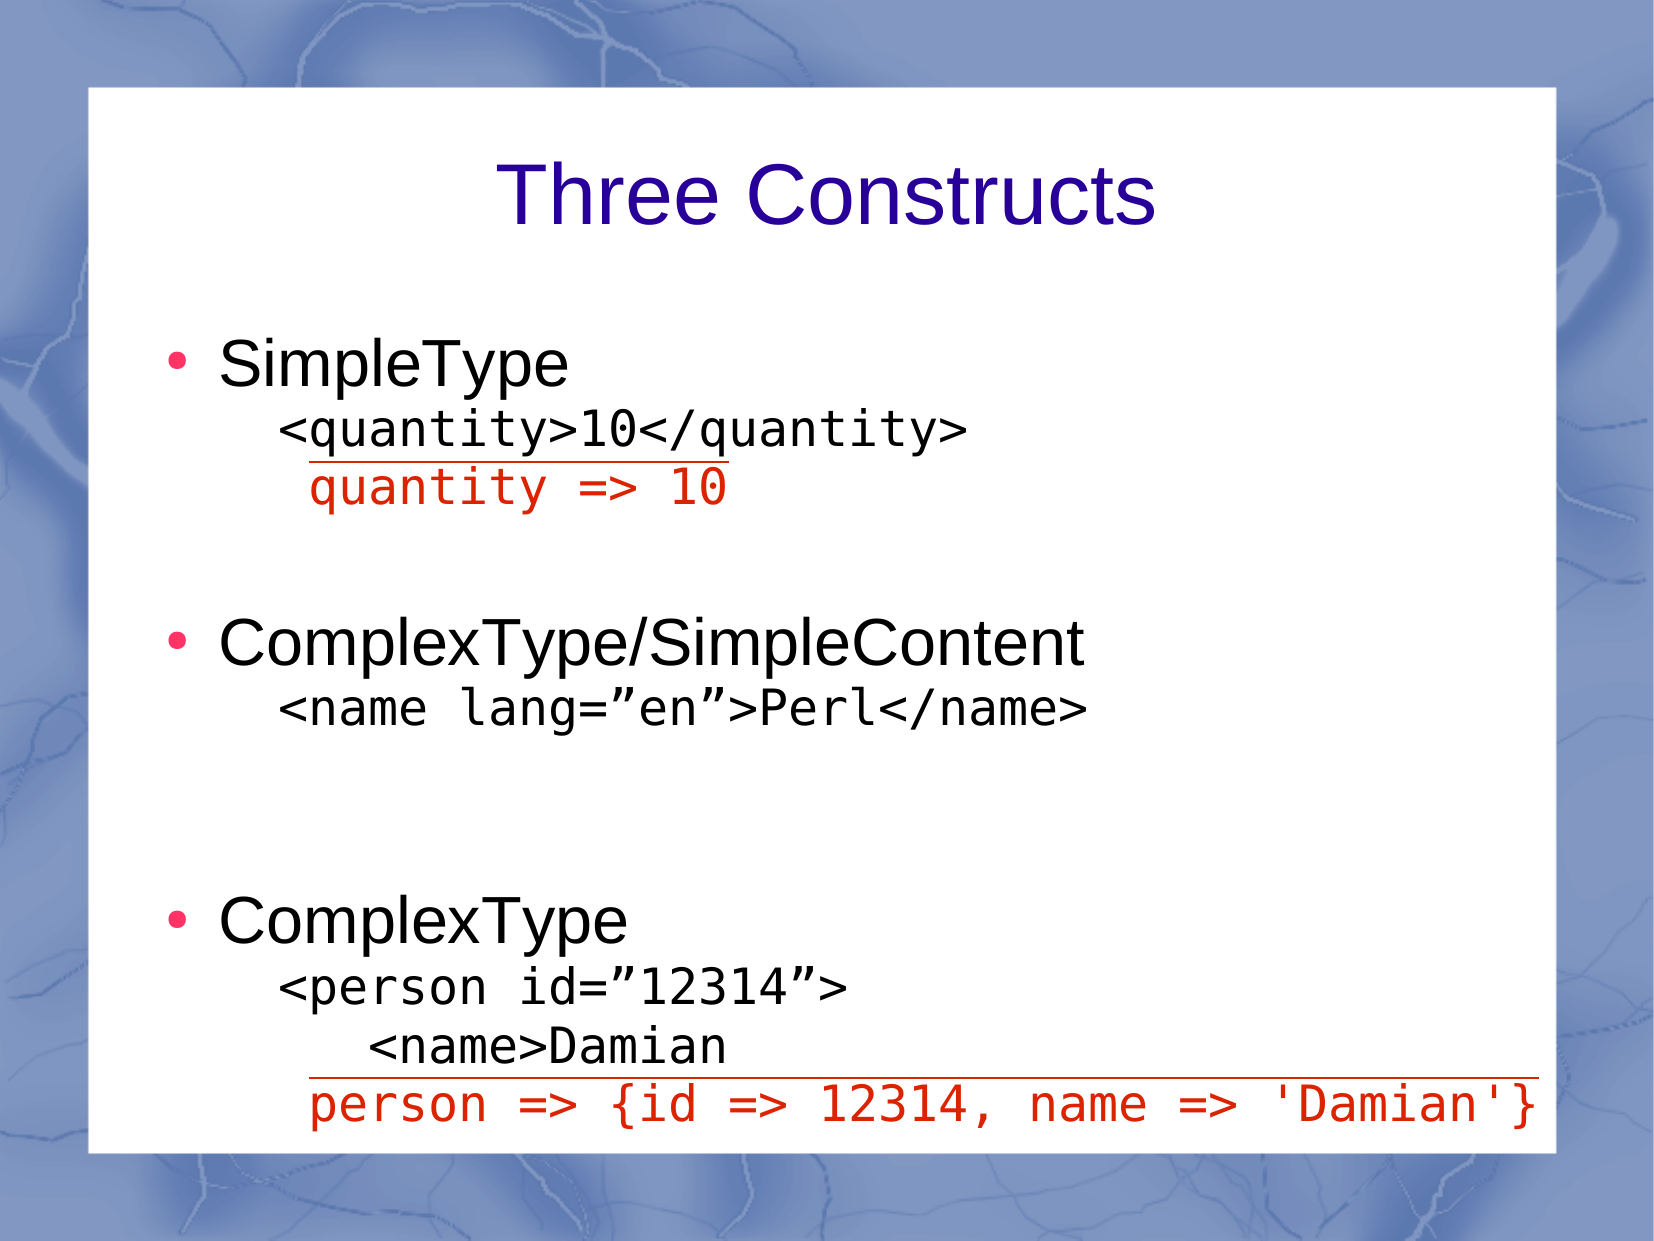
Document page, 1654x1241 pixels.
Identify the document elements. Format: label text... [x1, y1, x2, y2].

list SimpleType <quantity>10</quantity> quantity => 10 ComplexType/SimpleContent <name lang=”en”>Perl</name> ComplexType <person id=”12314”> <name>Damian person => {id => 12314, name => 'Damian'} [147, 325, 1576, 1232]
picture [0, 0, 1654, 1241]
title Three Constructs [118, 90, 1536, 298]
